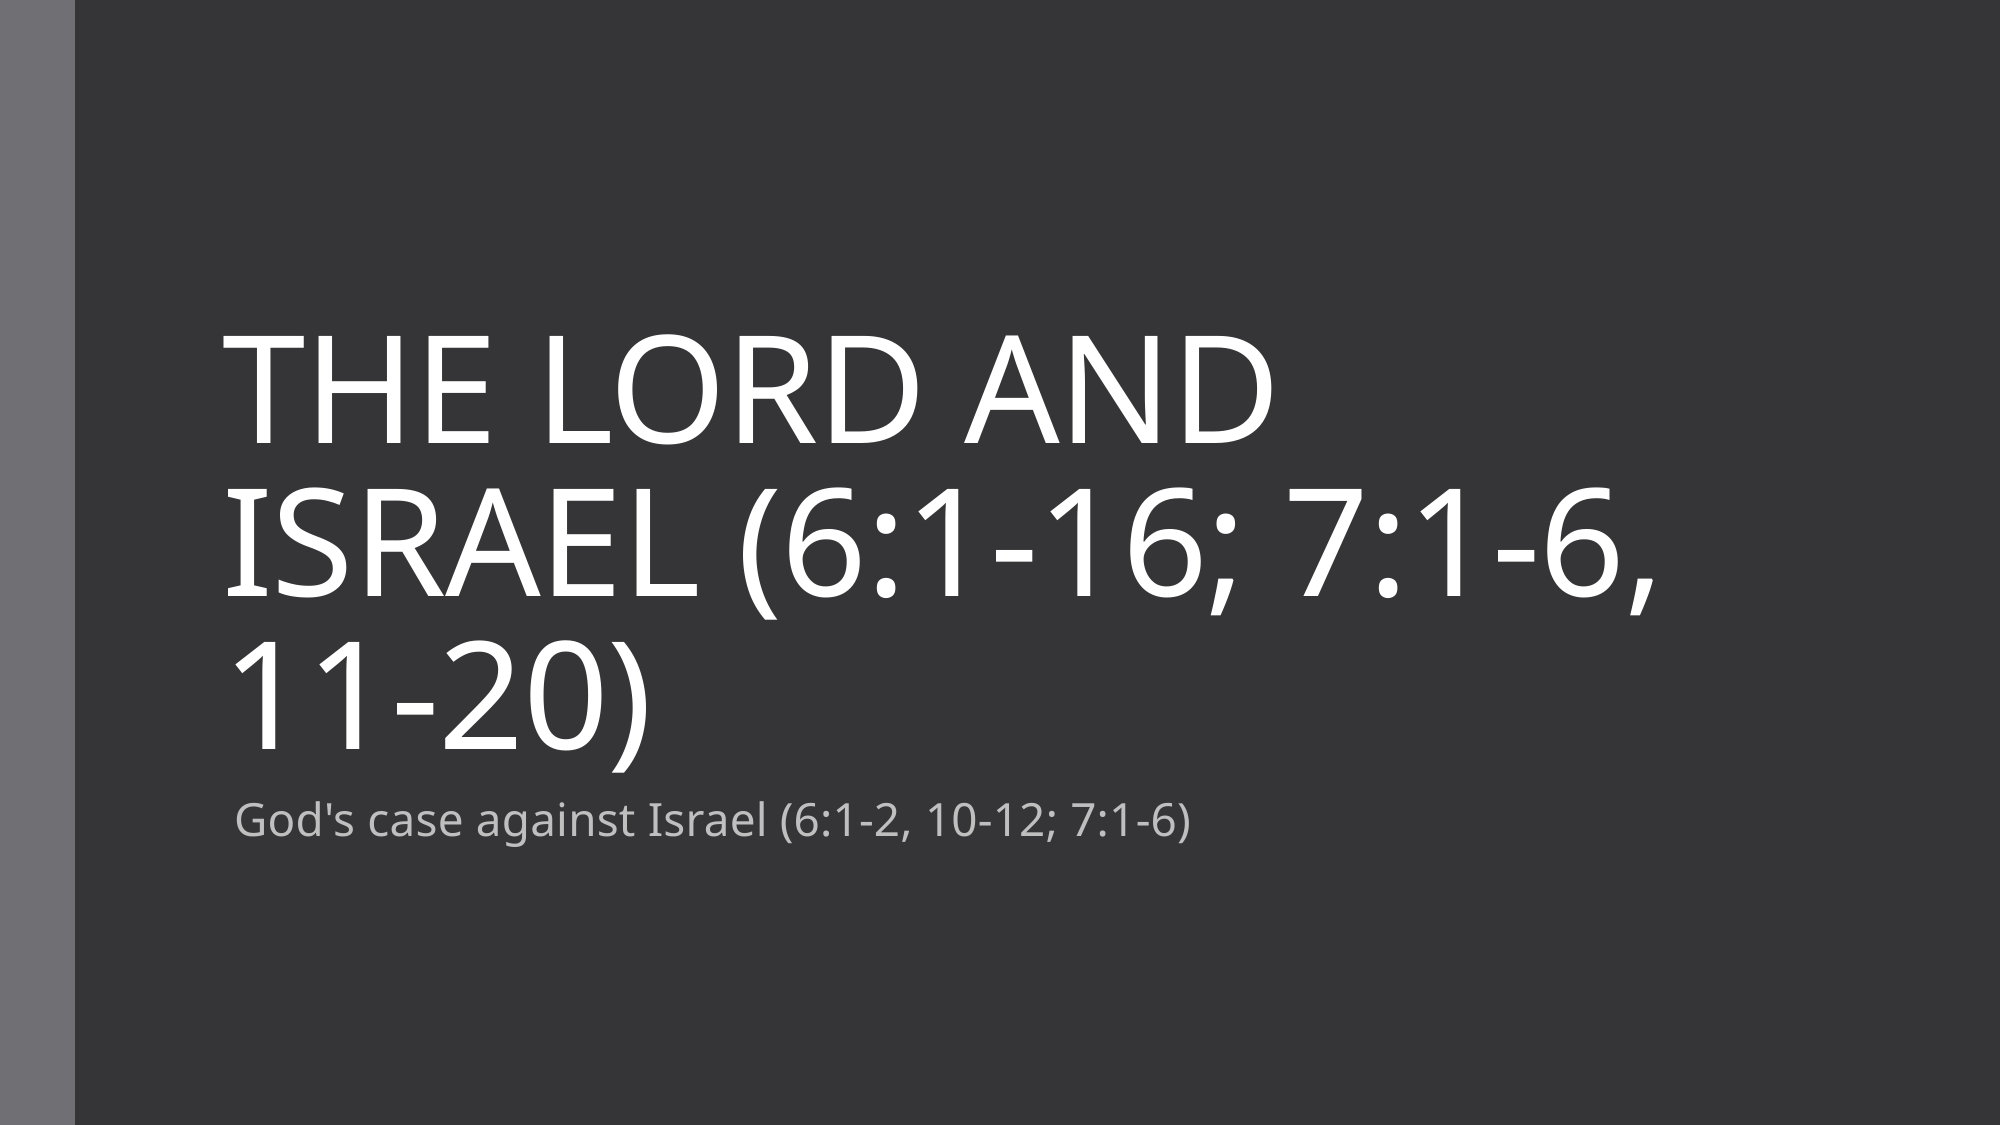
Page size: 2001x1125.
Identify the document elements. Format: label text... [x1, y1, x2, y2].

title THE LORD AND ISRAEL (6:1-16; 7:1-6, 11-20) [206, 124, 1752, 787]
subtitle God's case against Israel (6:1-2, 10-12; 7:1-6) [206, 787, 1752, 1066]
